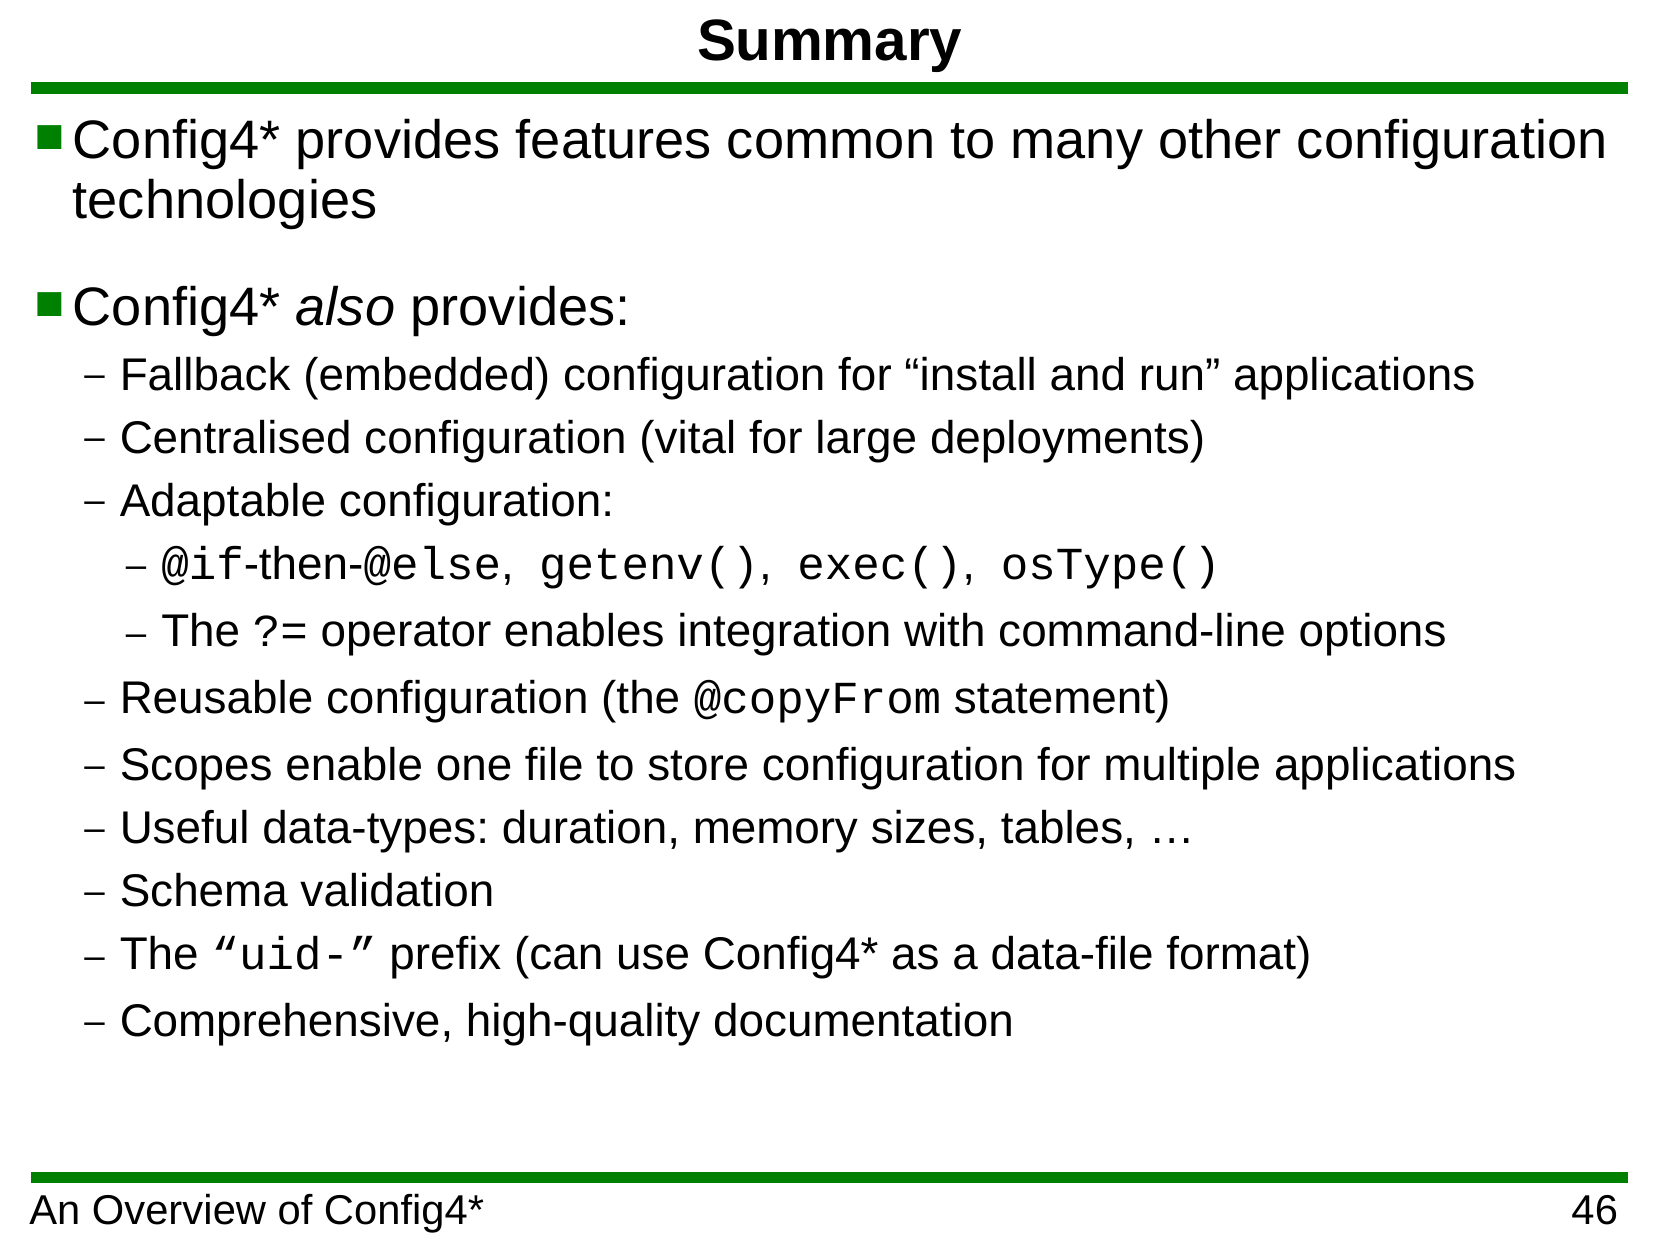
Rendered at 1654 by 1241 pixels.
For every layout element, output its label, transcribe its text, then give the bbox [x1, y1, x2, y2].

list Config4* provides features common to many other configuration technologies Config4* also provides: Fallback (embedded) configuration for “install and run” applications Centralised configuration (vital for large deployments) Adaptable configuration: @if-then-@else, getenv(), exec(), osType() The ?= operator enables integration with command-line options Reusable configuration (the @copyFrom statement) Scopes enable one file to store configuration for multiple applications Useful data-types: duration, memory sizes, tables, … Schema validation The “uid-” prefix (can use Config4* as a data-file format) Comprehensive, high-quality documentation [31, 109, 1629, 1146]
title Summary [31, 7, 1629, 73]
